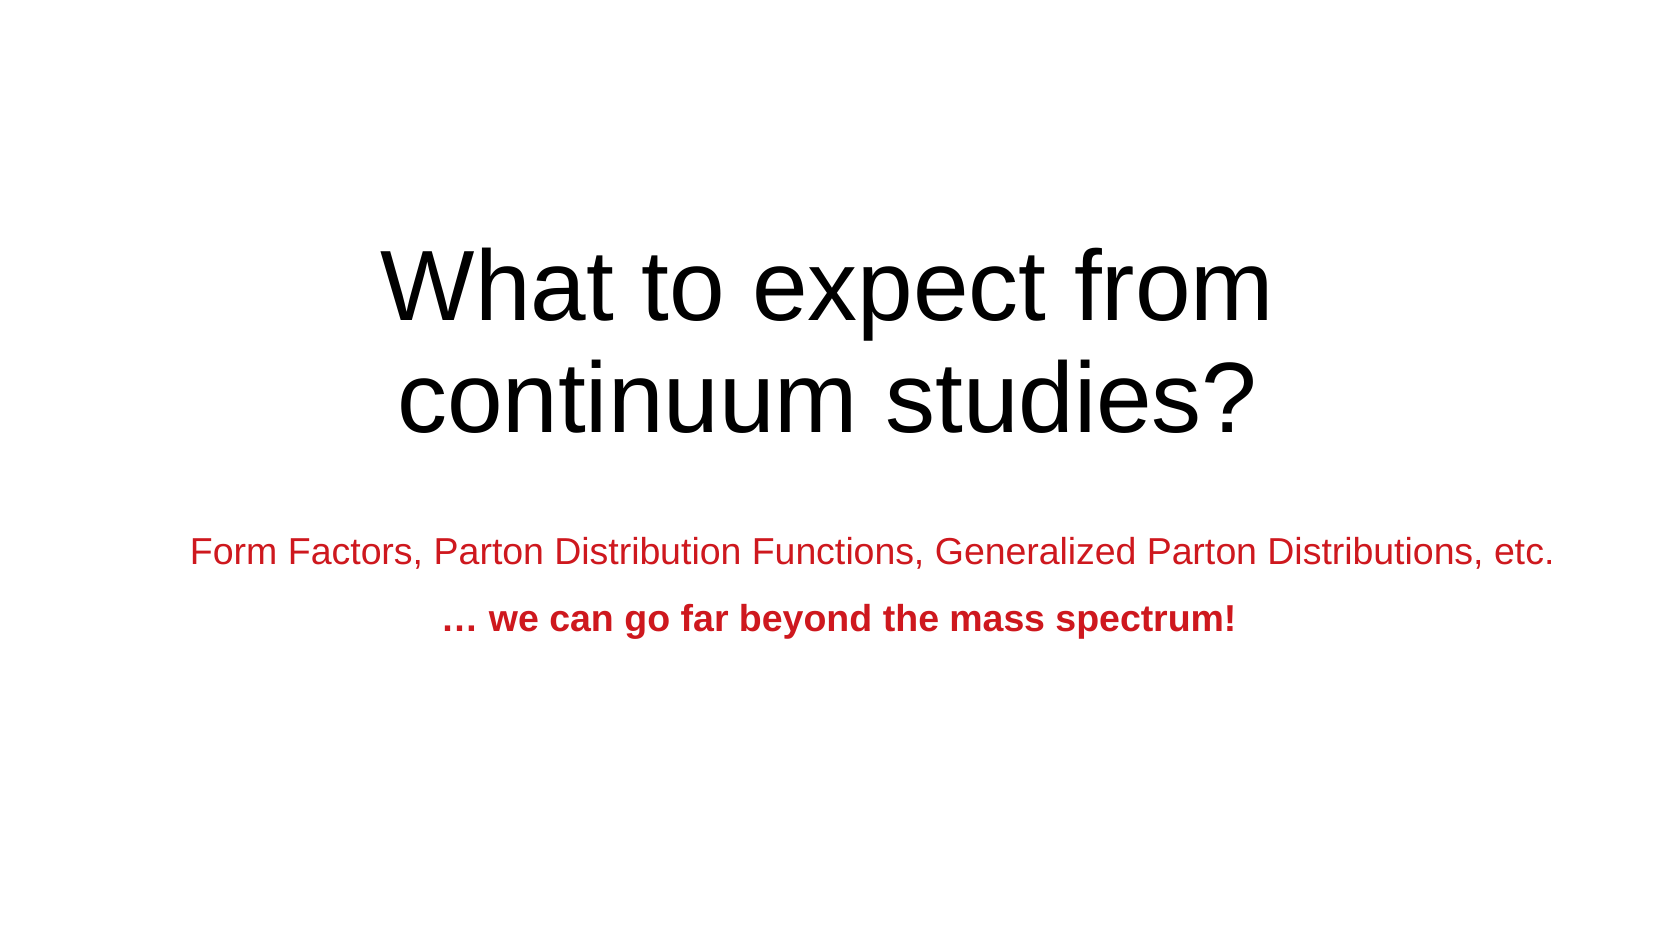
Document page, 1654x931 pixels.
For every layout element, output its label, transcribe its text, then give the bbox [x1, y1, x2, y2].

text_box Form Factors, Parton Distribution Functions, Generalized Parton Distributions, etc. [175, 523, 1583, 622]
text_box … we can go far beyond the mass spectrum! [147, 590, 1531, 648]
text_box What to expect from continuum studies? [366, 223, 1406, 523]
